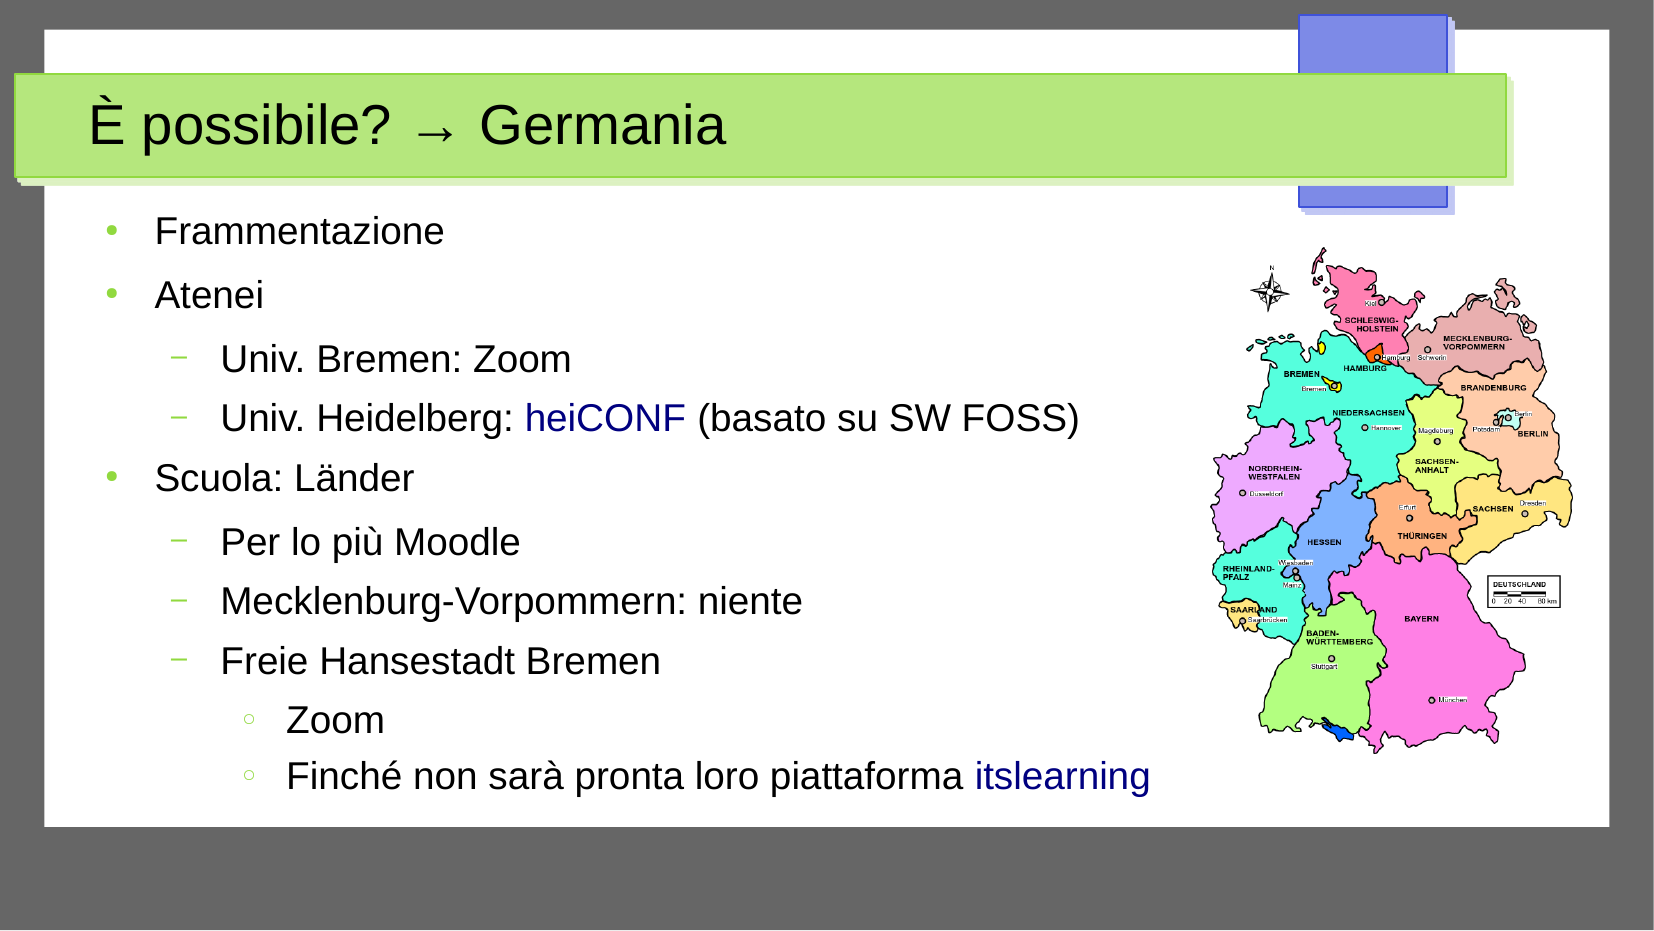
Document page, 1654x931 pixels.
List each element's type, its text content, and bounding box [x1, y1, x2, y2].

title È possibile? → Germania [88, 73, 1506, 178]
picture [1210, 247, 1573, 754]
list Frammentazione Atenei Univ. Bremen: Zoom Univ. Heidelberg: heiCONF (basato su SW FOSS) Scuola: Länder Per lo più Moodle Mecklenburg-Vorpommern: niente Freie Hansestadt Bremen Zoom Finché non sarà pronta loro piattaforma itslearning [88, 209, 1536, 801]
